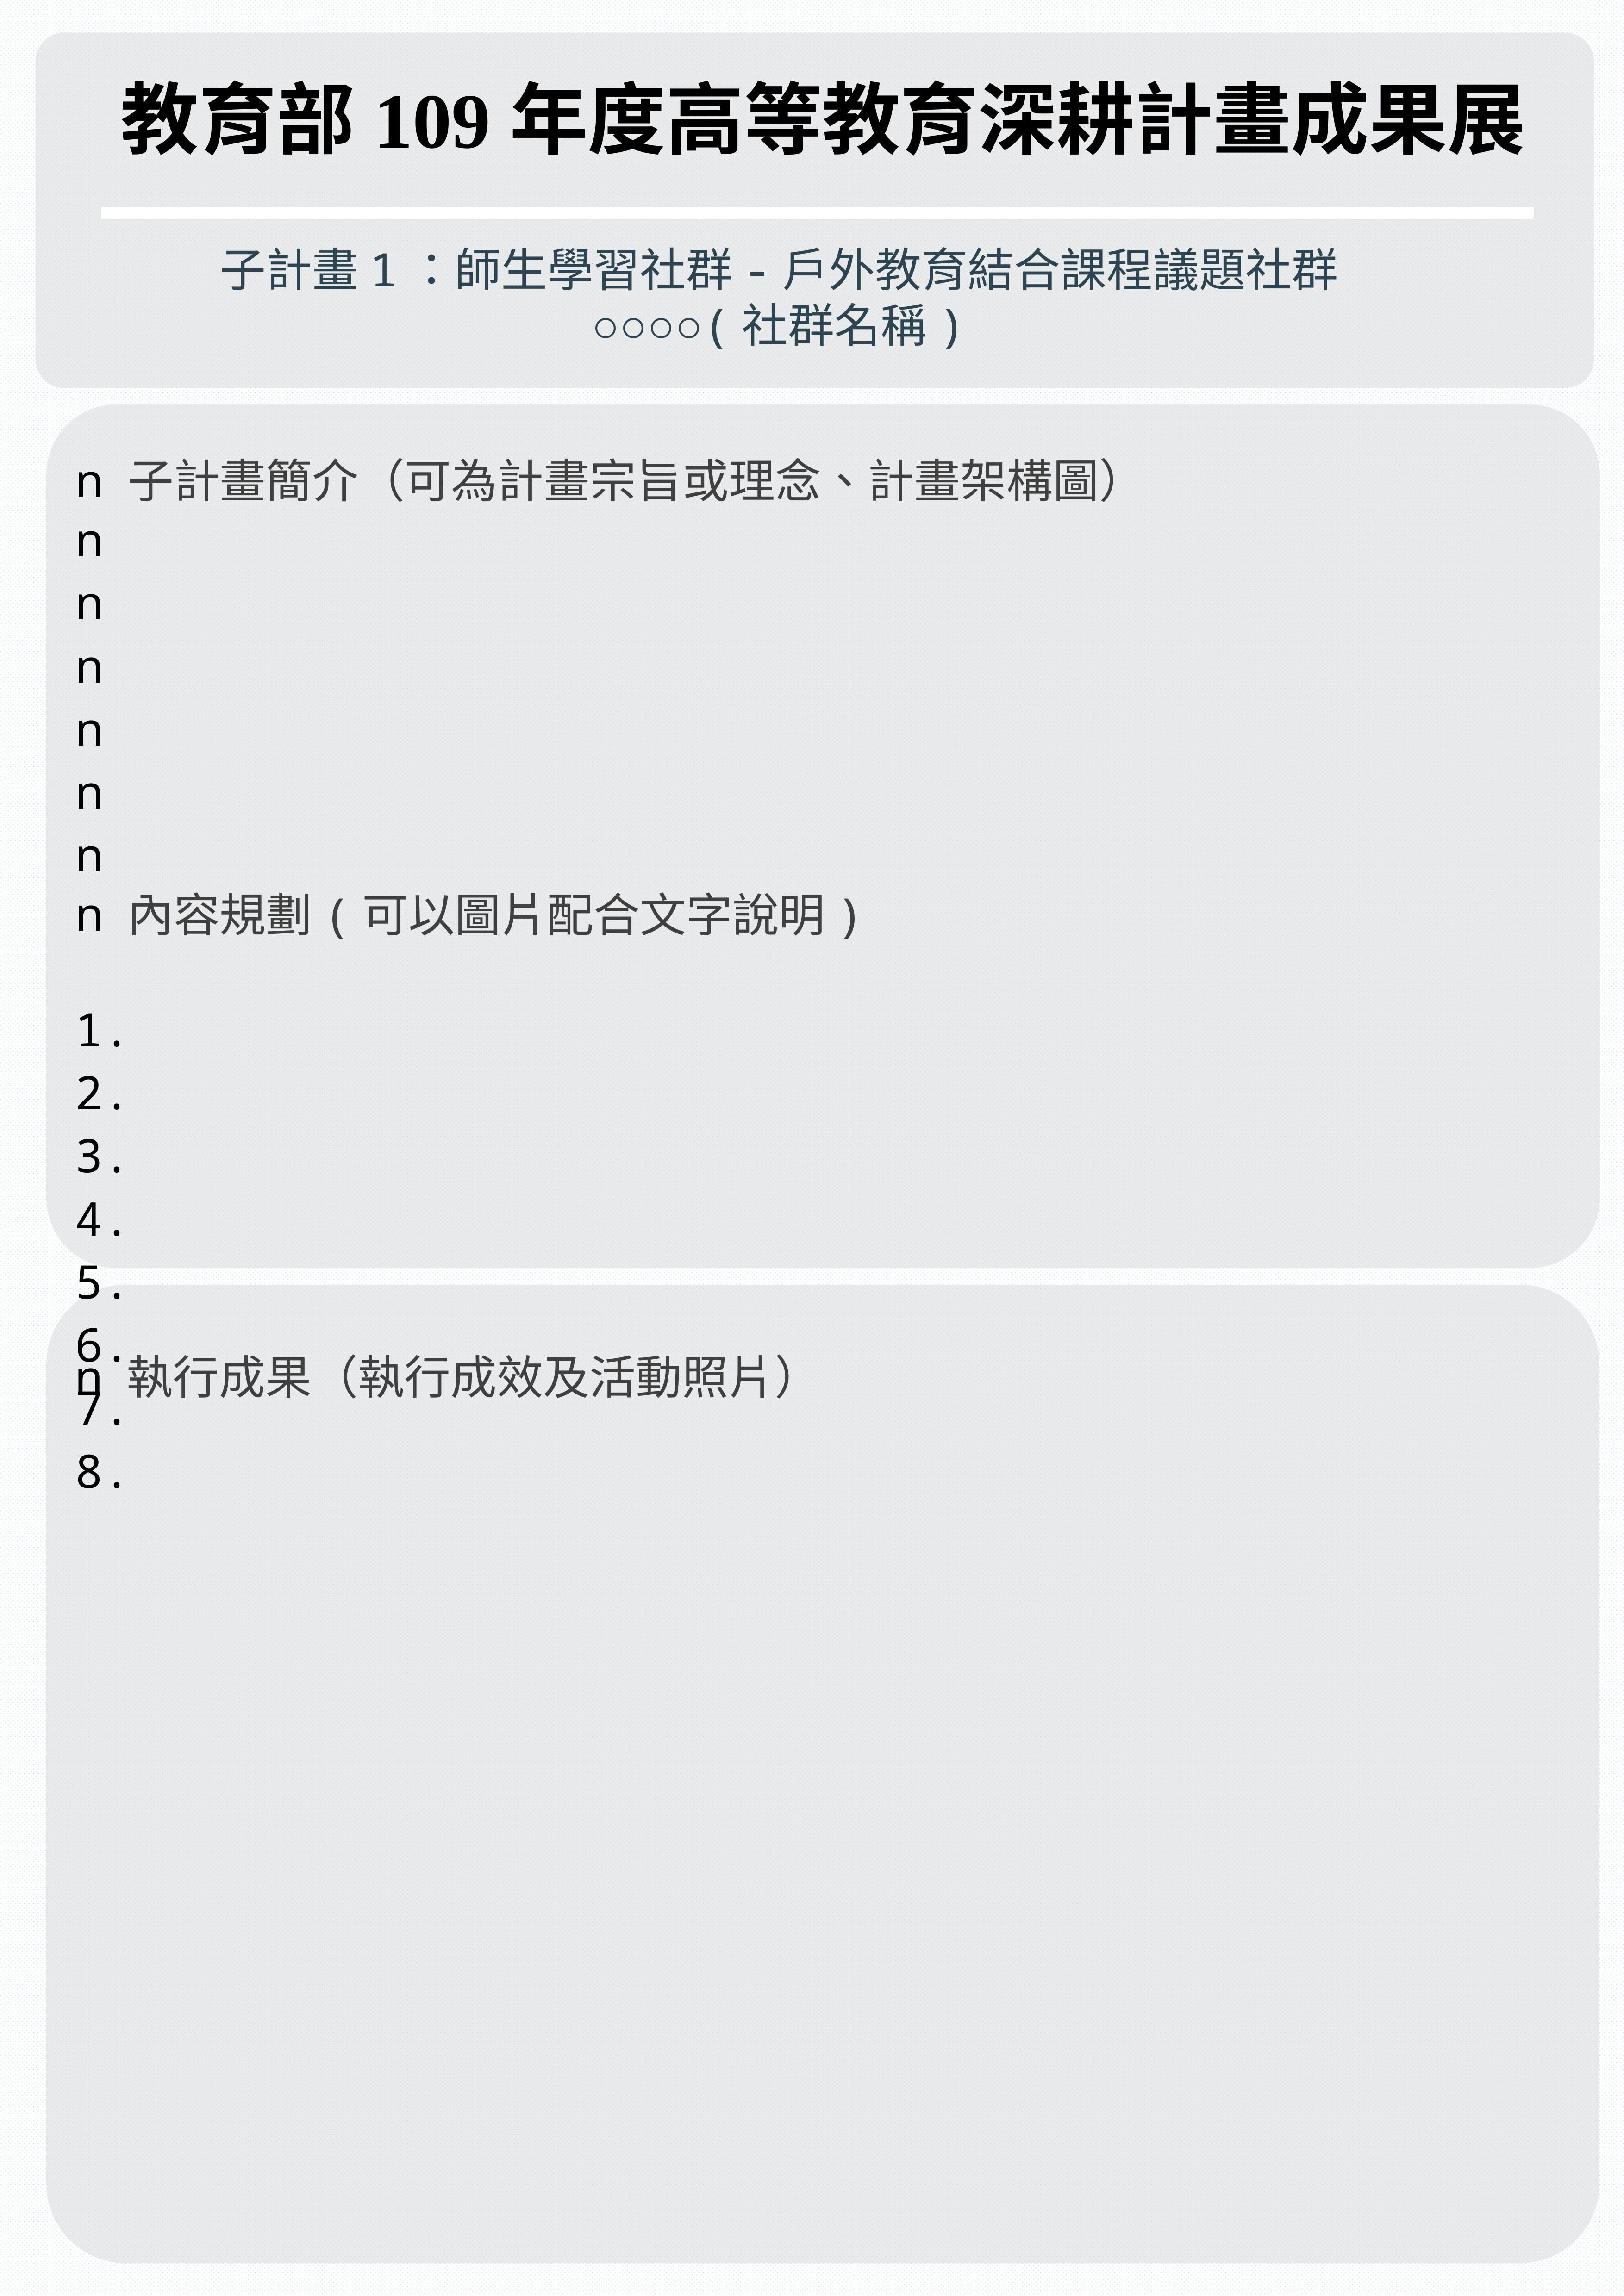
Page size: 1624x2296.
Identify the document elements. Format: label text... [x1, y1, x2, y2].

text_box 子計畫1：師生學習社群-戶外教育結合課程議題社群 ○○○○(社群名稱) [35, 237, 1523, 427]
text_box [1523, 32, 1594, 388]
text_box [46, 404, 1600, 1263]
text_box 教育部109年度高等教育深耕計畫成果展 [79, 0, 1567, 256]
text_box [46, 1284, 1599, 2264]
text_box 執行成果（執行成效及活動照片） [68, 1345, 1555, 2192]
text_box 子計畫簡介（可為計畫宗旨或理念、計畫架構圖） 內容規劃(可以圖片配合文字說明) [68, 448, 1555, 1268]
text_box [86, 1291, 94, 1295]
text_box [35, 32, 79, 237]
